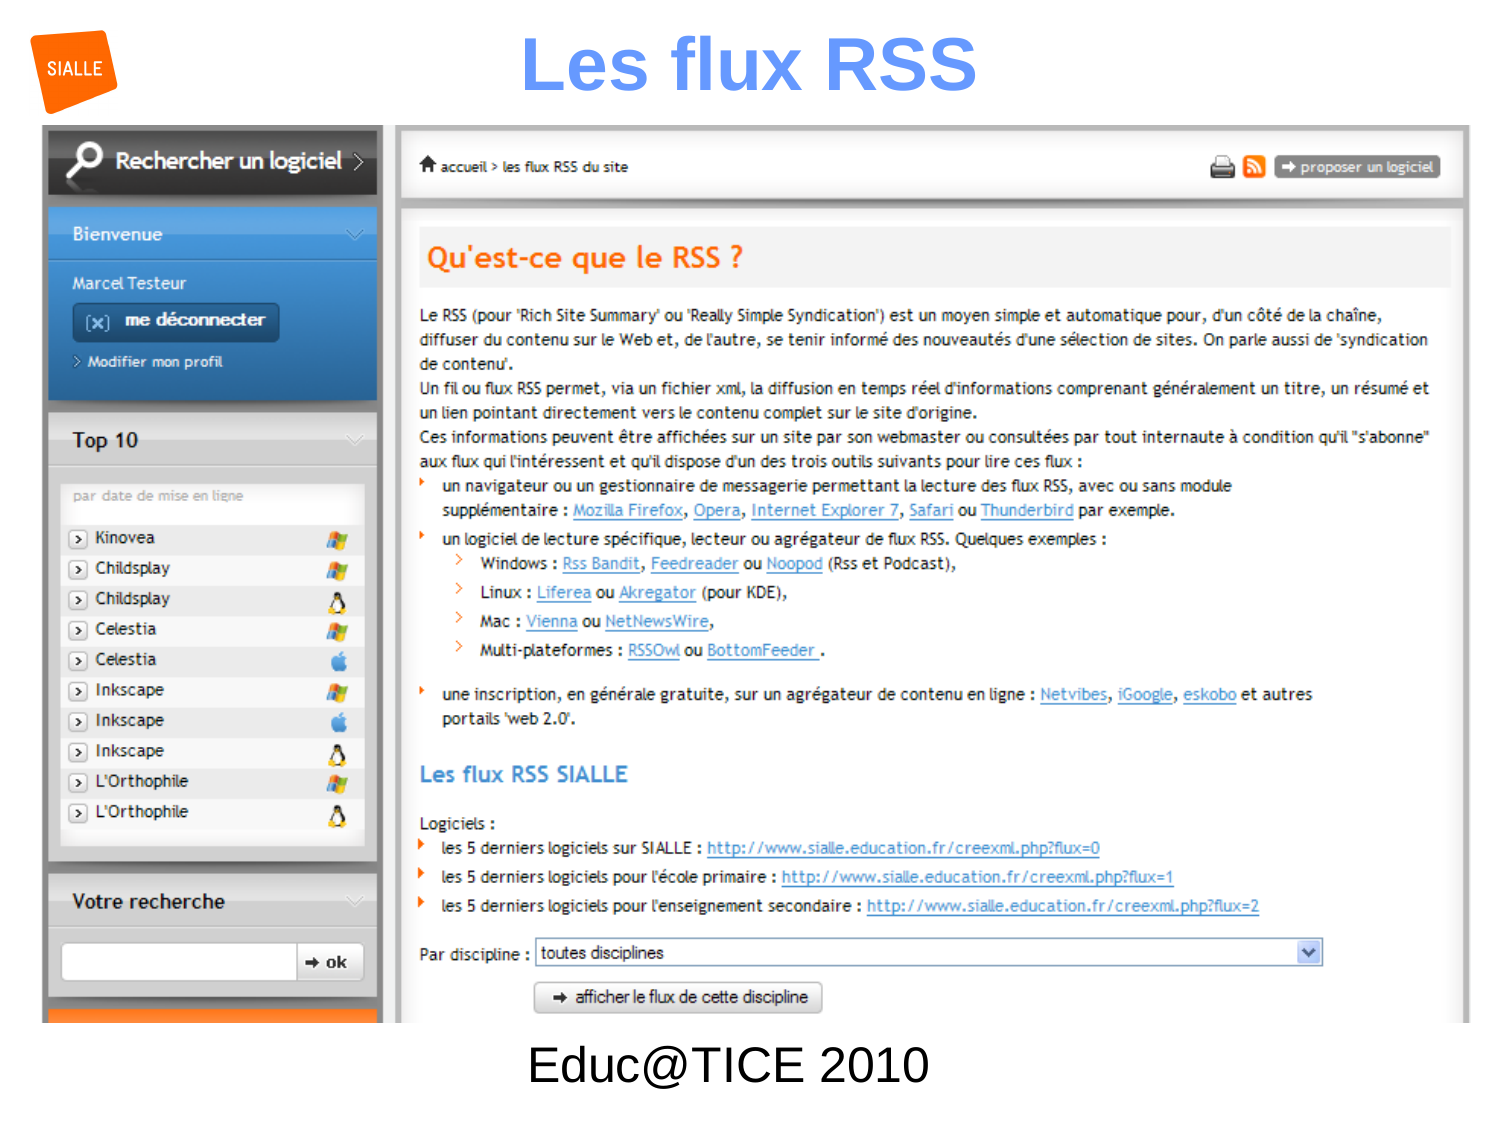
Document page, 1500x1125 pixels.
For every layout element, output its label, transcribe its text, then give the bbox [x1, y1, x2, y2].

picture [41, 125, 1471, 1023]
title Les flux RSS [112, 7, 1388, 114]
picture [29, 30, 118, 116]
